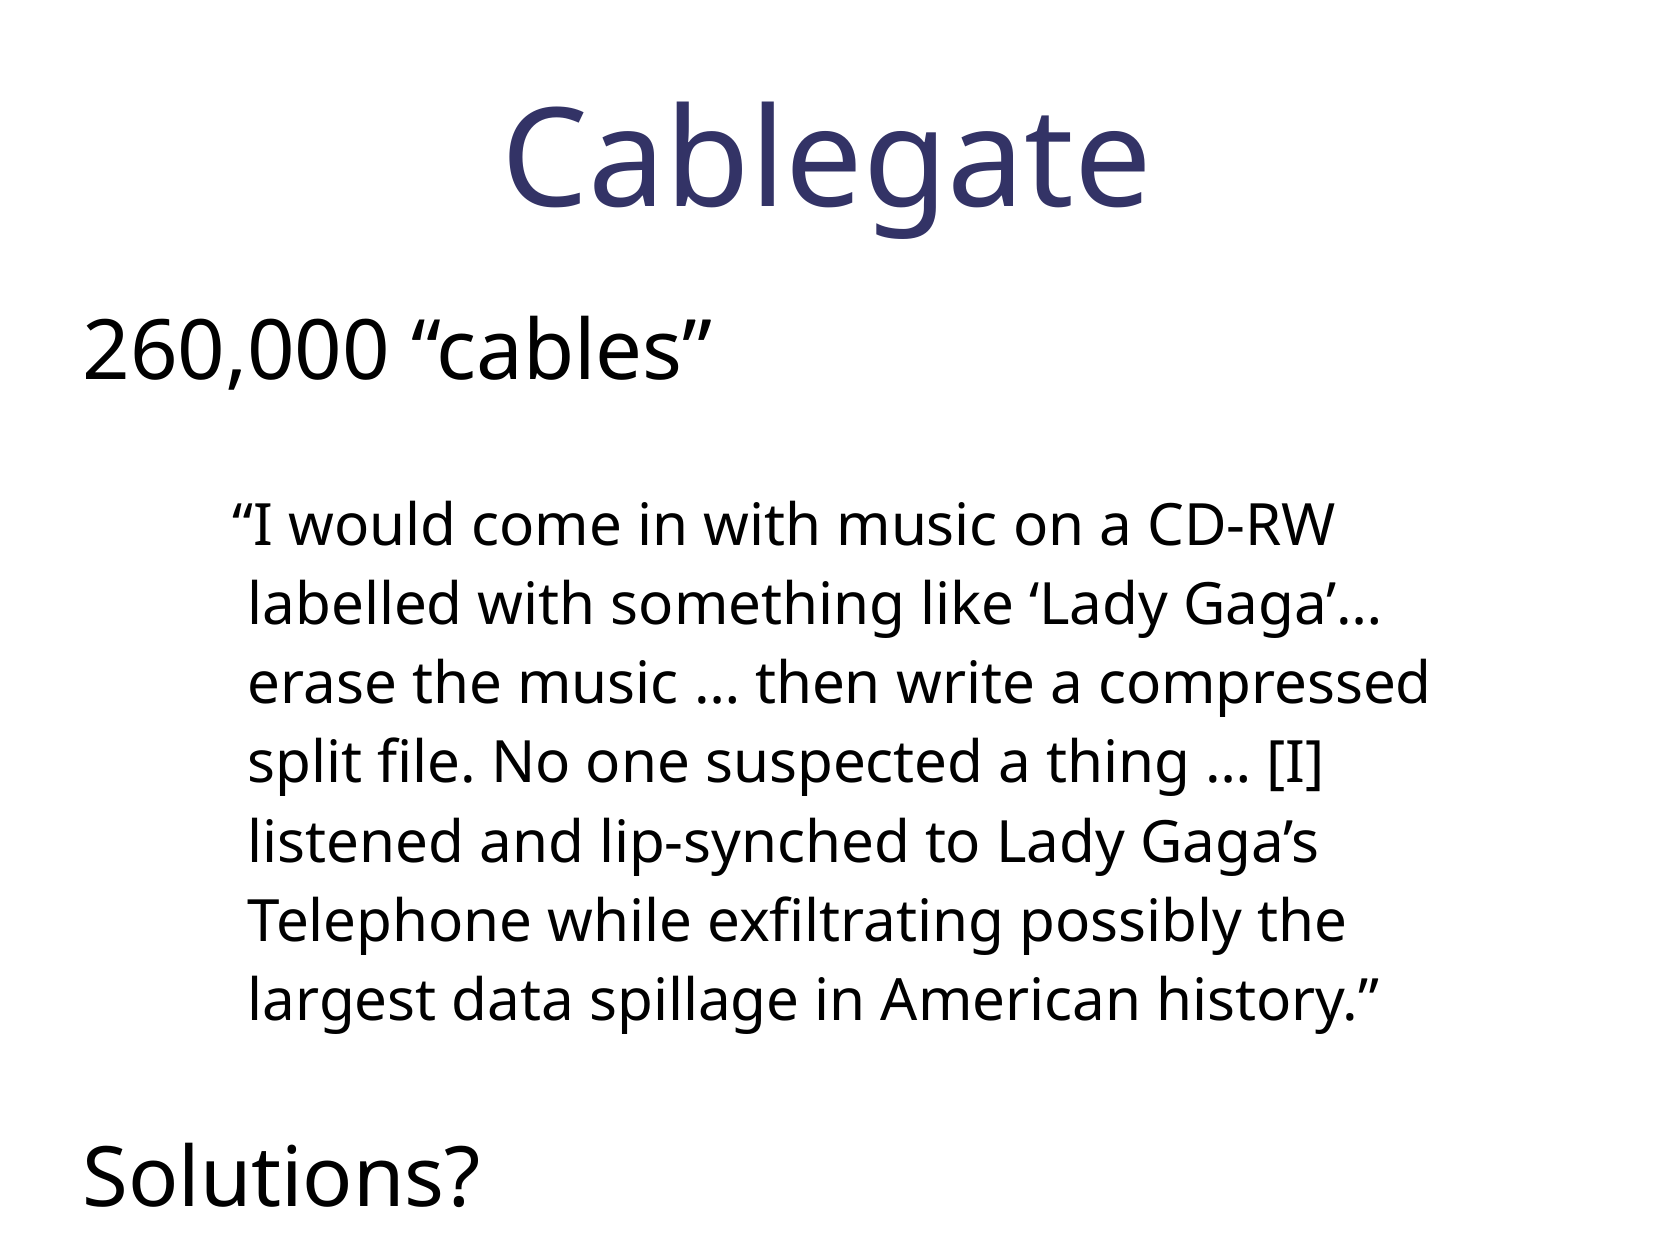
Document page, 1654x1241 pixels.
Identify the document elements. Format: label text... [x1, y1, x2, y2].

subtitle 260,000 “cables” “I would come in with music on a CD-RW labelled with something like ‘Lady Gaga’… erase the music … then write a compressed split file. No one suspected a thing … [I] listened and lip-synched to Lady Gaga’s Telephone while exfiltrating possibly the largest data spillage in American history.” Solutions? [82, 290, 1571, 1130]
title Cablegate [82, 56, 1571, 250]
